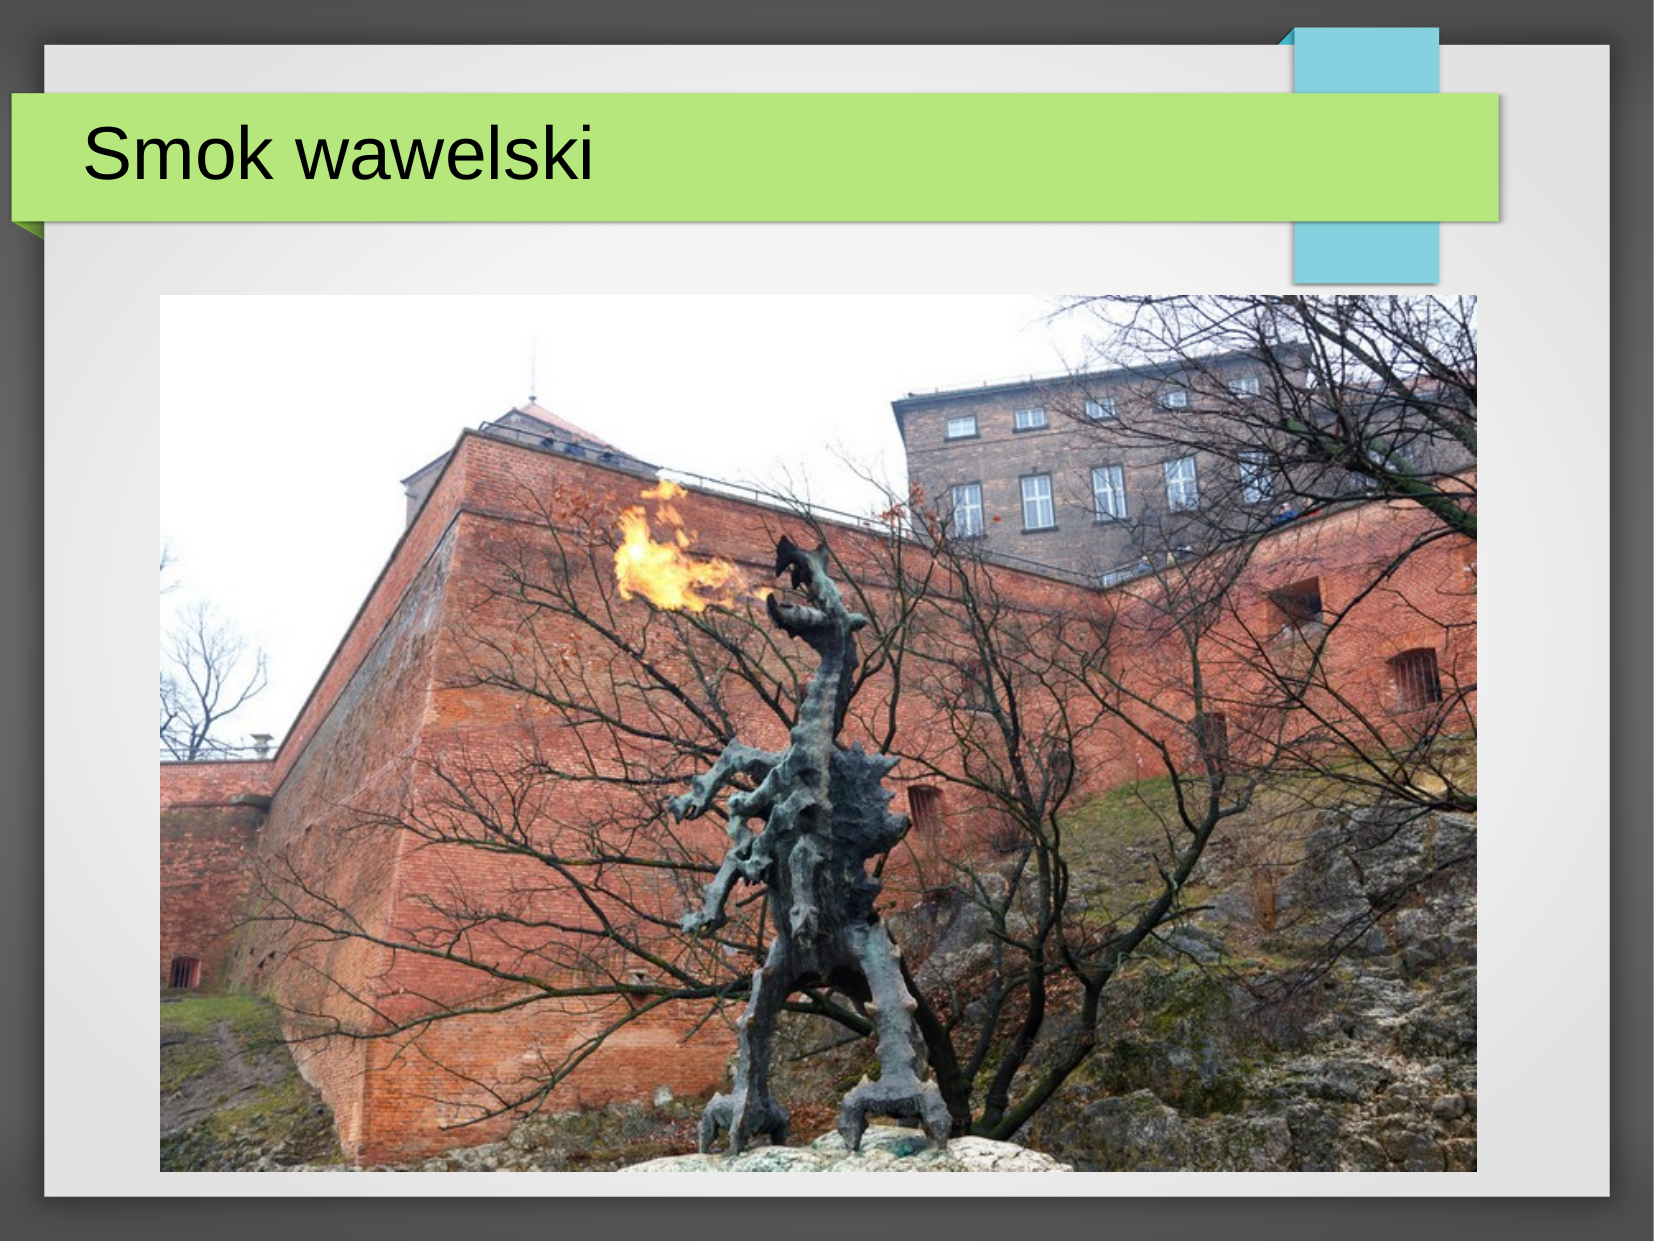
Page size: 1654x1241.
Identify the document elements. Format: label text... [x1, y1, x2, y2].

picture [0, 0, 1654, 1241]
title Smok wawelski [82, 94, 1264, 213]
